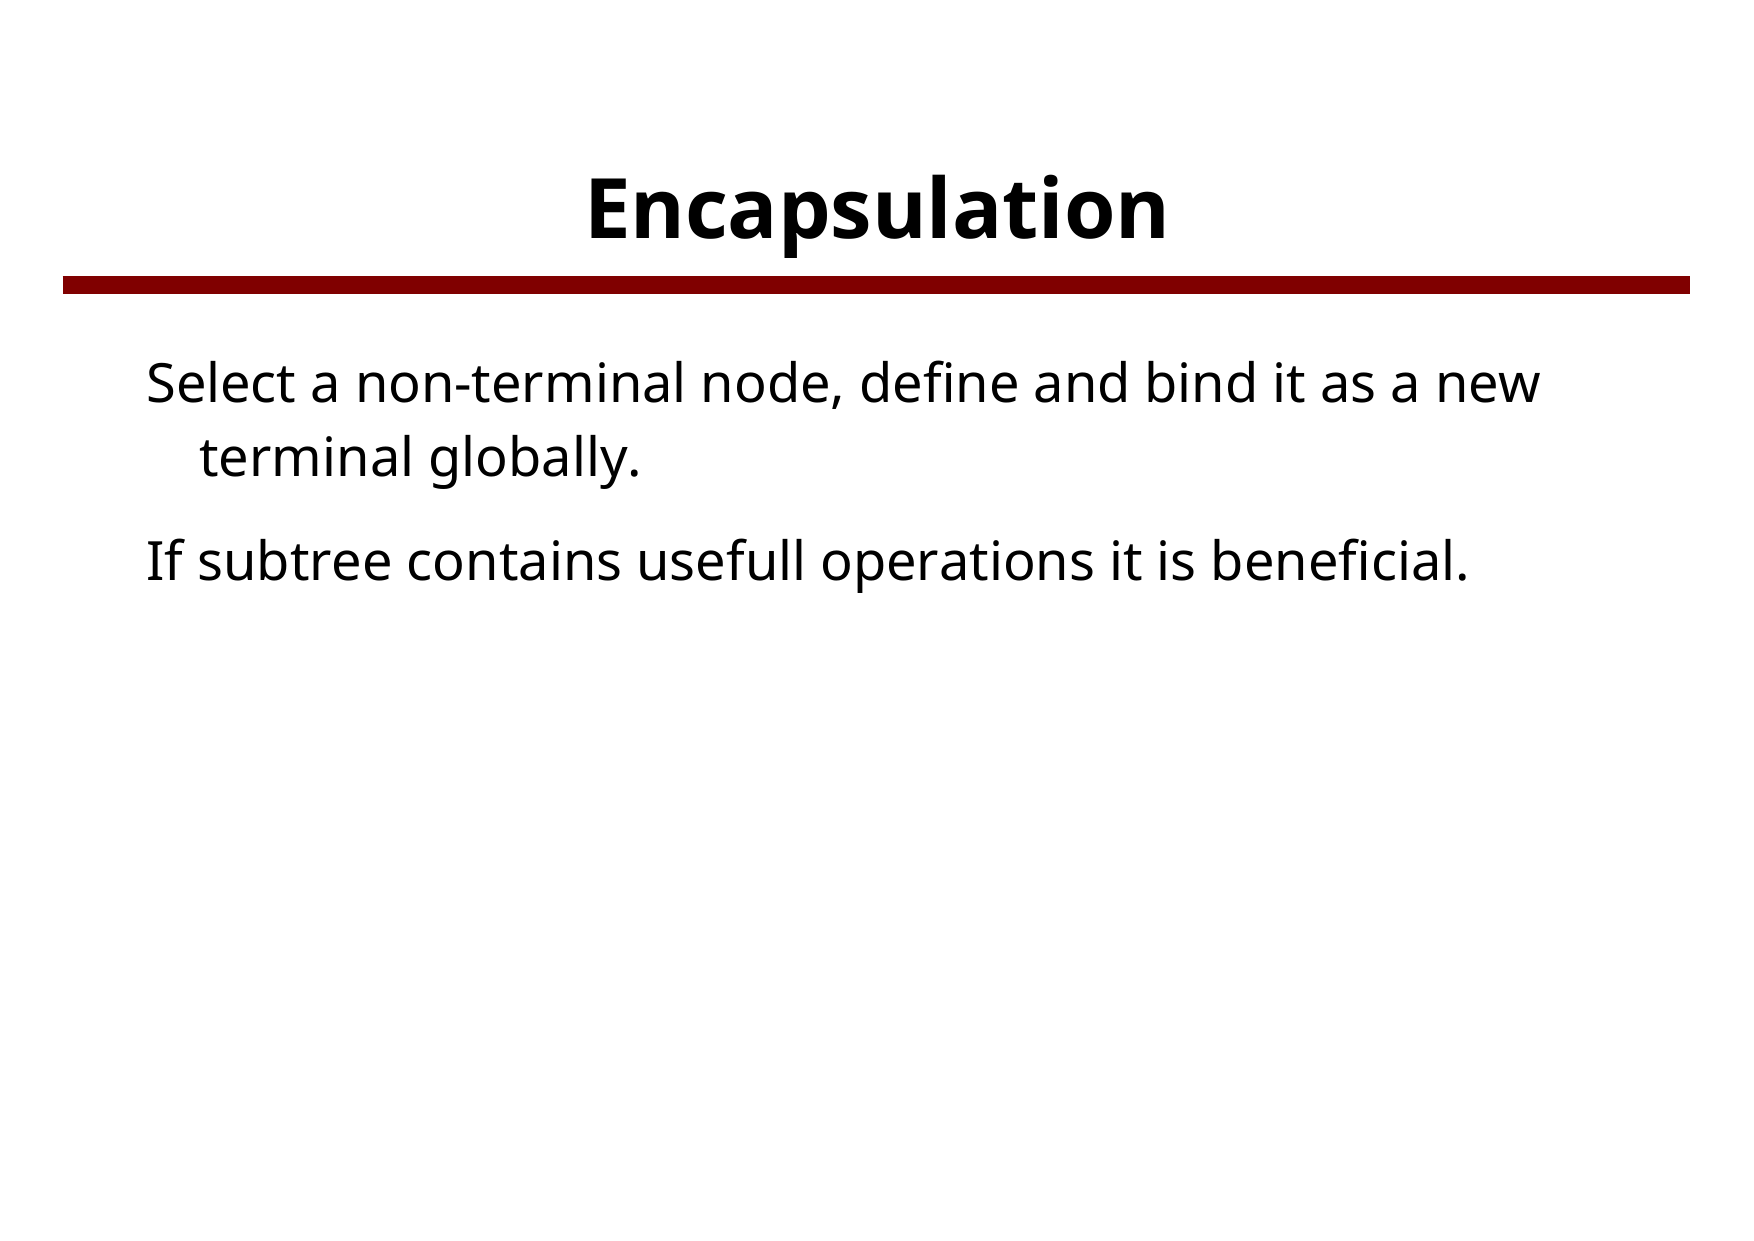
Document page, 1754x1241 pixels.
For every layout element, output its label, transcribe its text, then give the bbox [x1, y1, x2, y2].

title Encapsulation [128, 102, 1627, 311]
list Select a non-terminal node, define and bind it as a new terminal globally. If subtree contains usefull operations it is beneficial. [128, 344, 1627, 1127]
